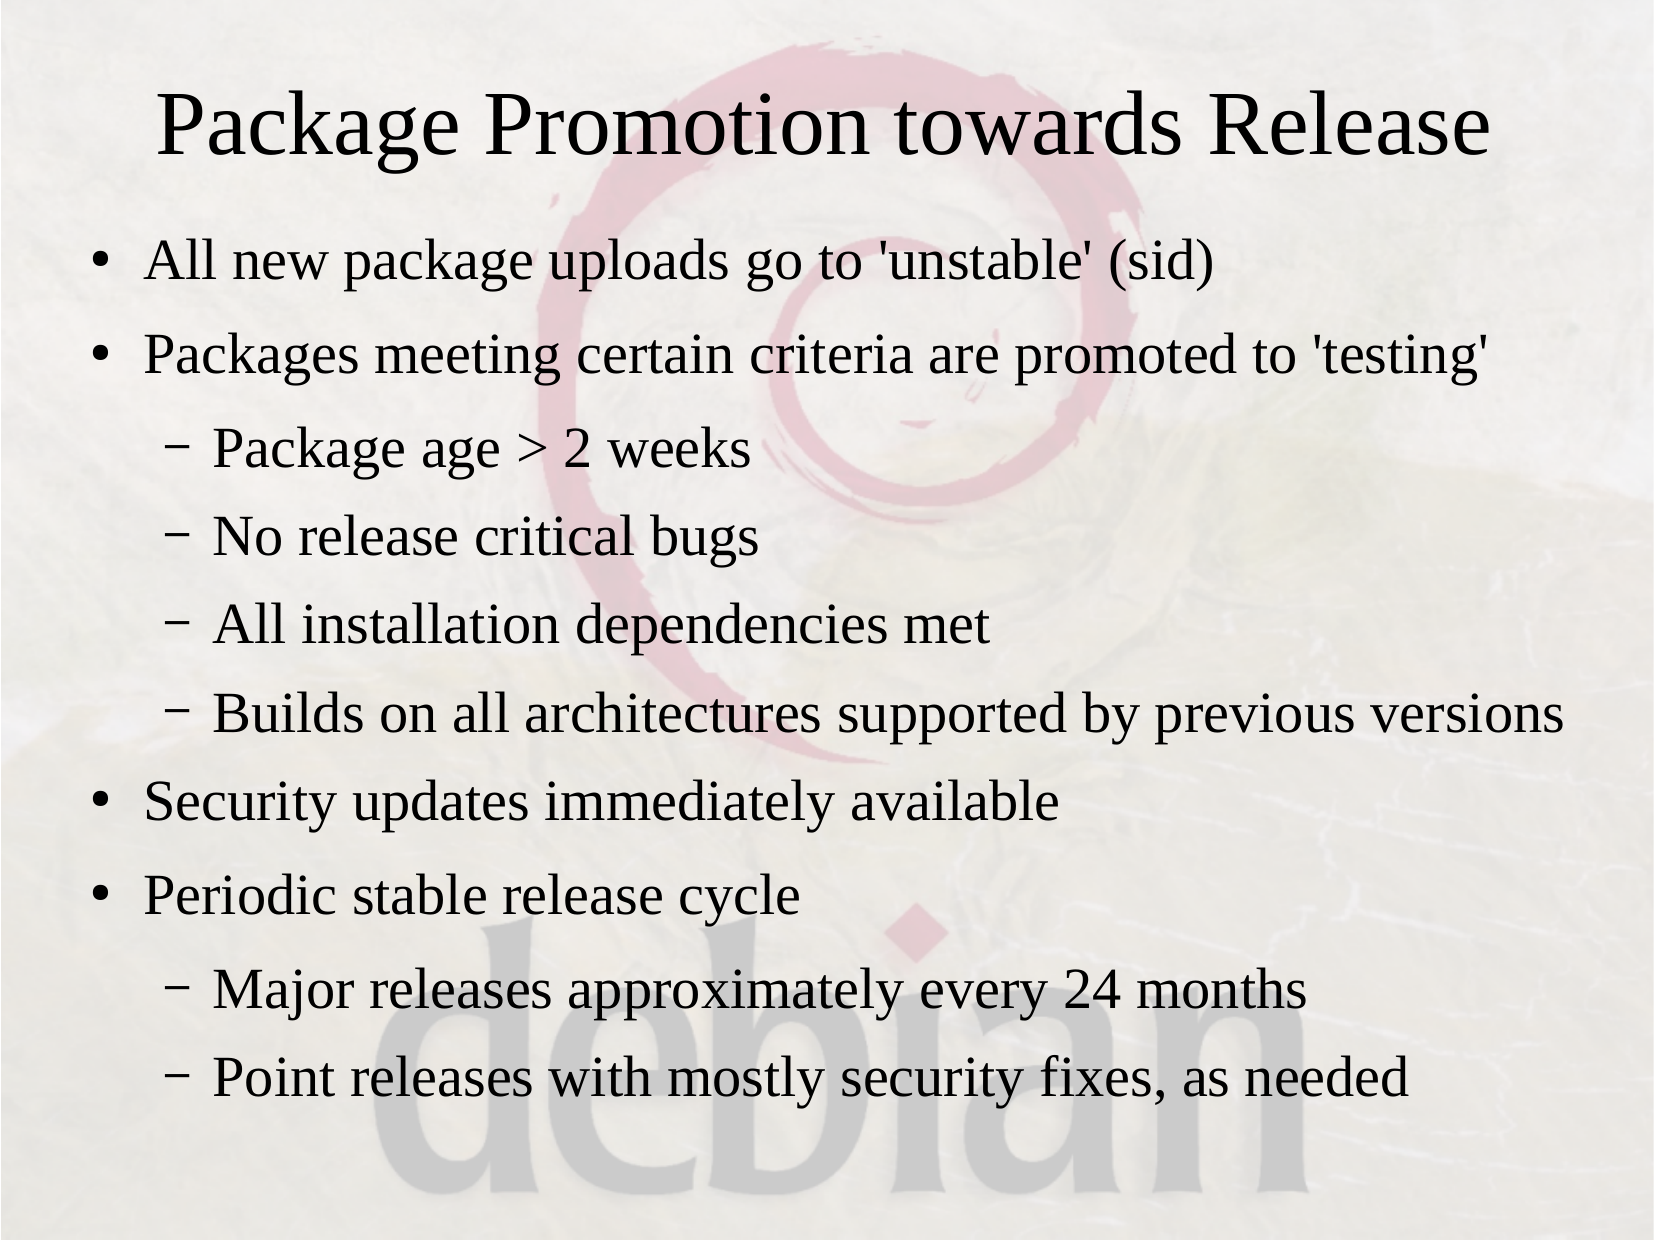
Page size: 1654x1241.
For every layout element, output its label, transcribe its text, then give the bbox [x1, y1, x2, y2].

list All new package uploads go to 'unstable' (sid) Packages meeting certain criteria are promoted to 'testing' Package age > 2 weeks No release critical bugs All installation dependencies met Builds on all architectures supported by previous versions Security updates immediately available Periodic stable release cycle Major releases approximately every 24 months Point releases with mostly security fixes, as needed [72, 227, 1569, 1186]
picture [1, 0, 1654, 1240]
title Package Promotion towards Release [119, 20, 1532, 227]
